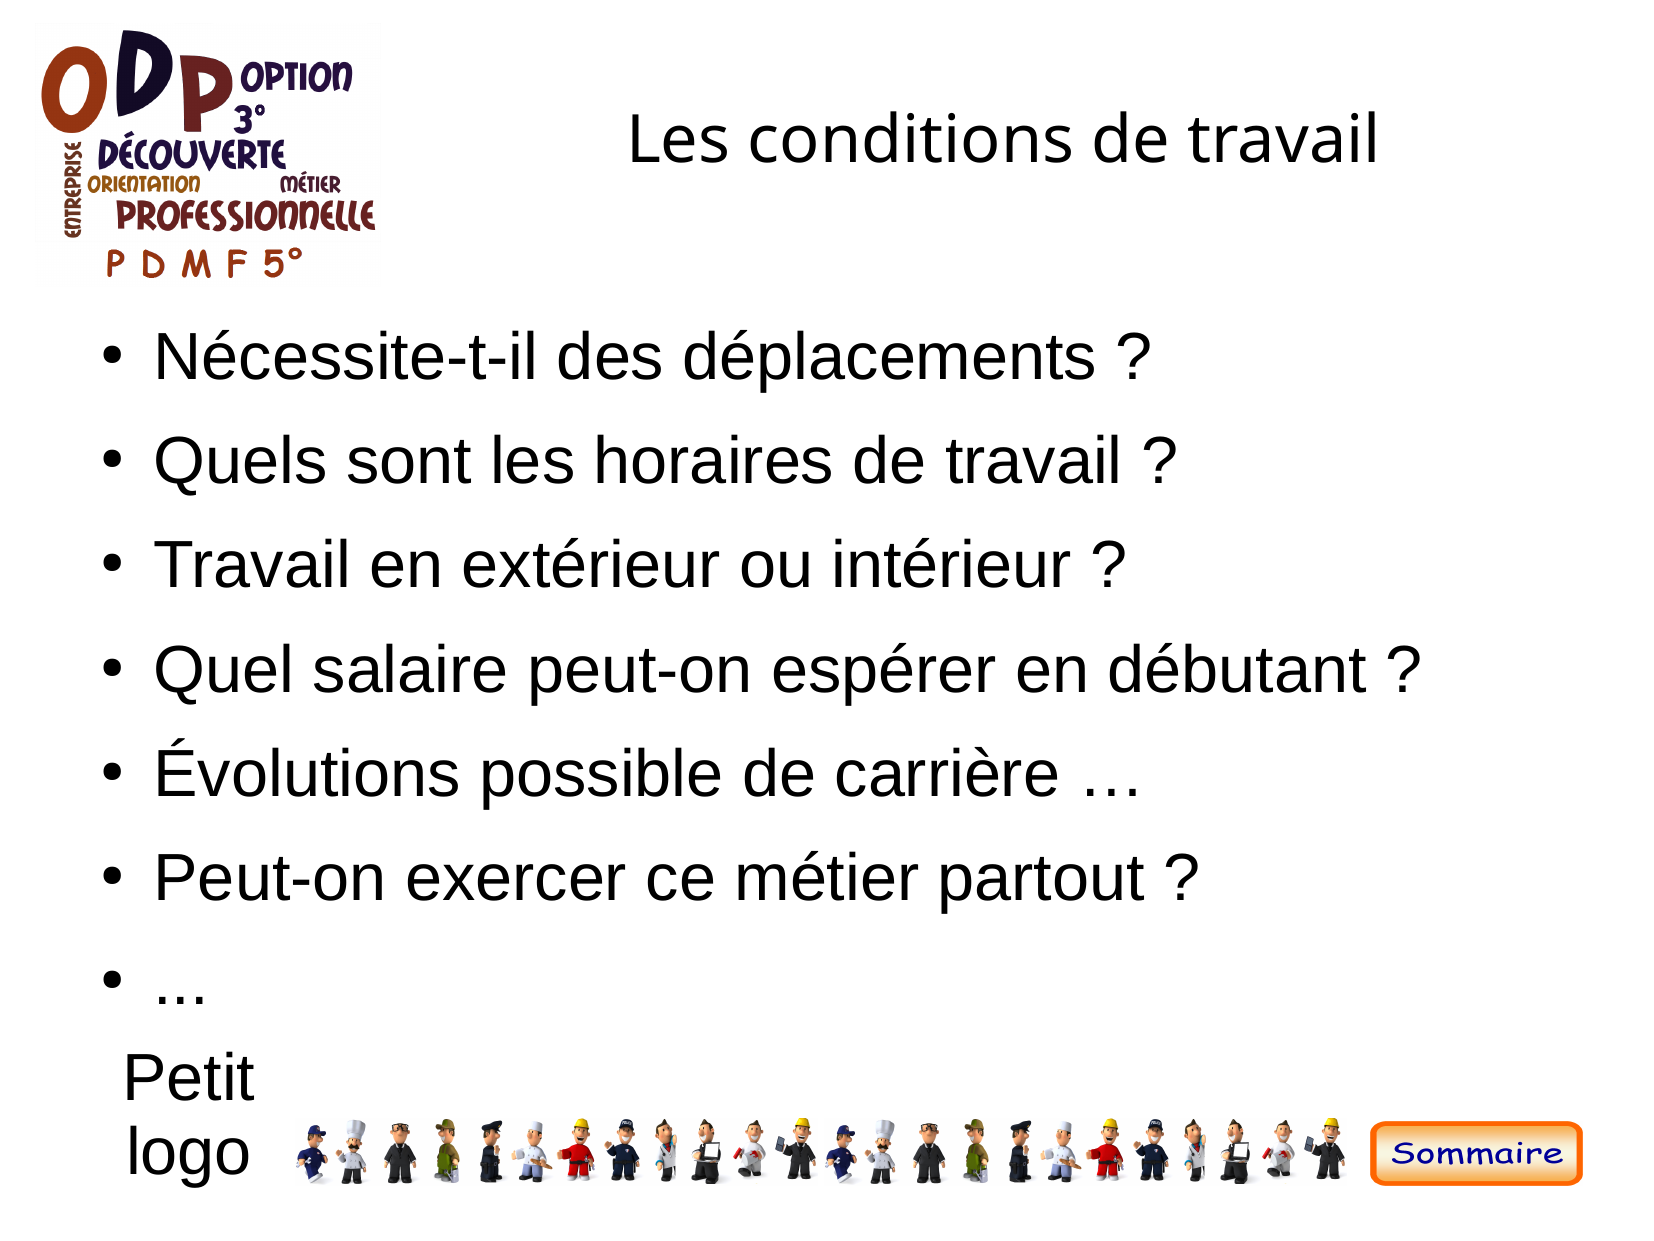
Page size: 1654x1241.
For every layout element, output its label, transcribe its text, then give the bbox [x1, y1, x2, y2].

title Les conditions de travail [425, 49, 1560, 225]
picture [35, 23, 381, 287]
picture [1370, 1121, 1583, 1186]
text_box Petit logo [82, 1039, 296, 1190]
picture [296, 1118, 818, 1186]
picture [824, 1118, 1347, 1186]
list Nécessite-t-il des déplacements ? Quels sont les horaires de travail ? Travail en extérieur ou intérieur ? Quel salaire peut-on espérer en débutant ? Évolutions possible de carrière … Peut-on exercer ce métier partout ? ... [82, 318, 1619, 1020]
